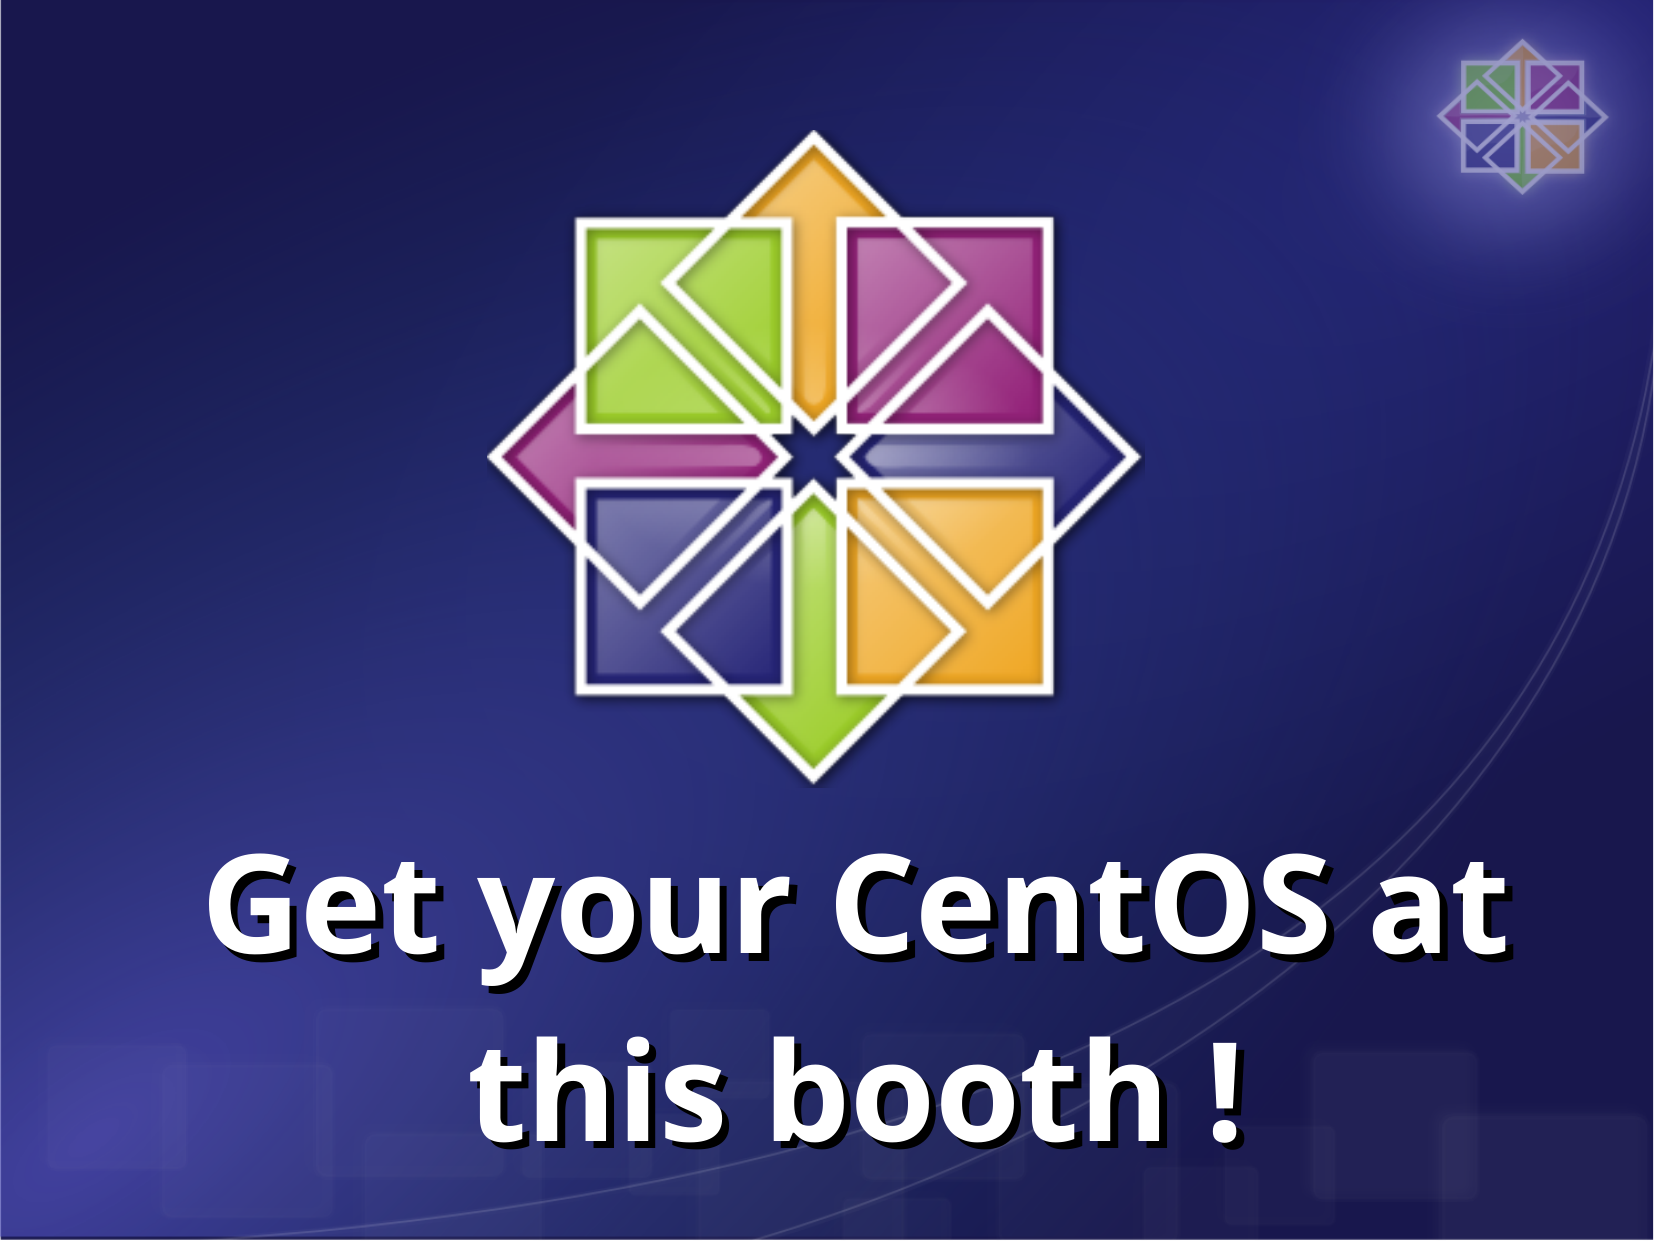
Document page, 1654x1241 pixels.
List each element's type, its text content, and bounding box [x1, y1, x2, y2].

picture [0, 0, 1654, 1241]
title Get your CentOS at this booth ! [112, 825, 1601, 1163]
